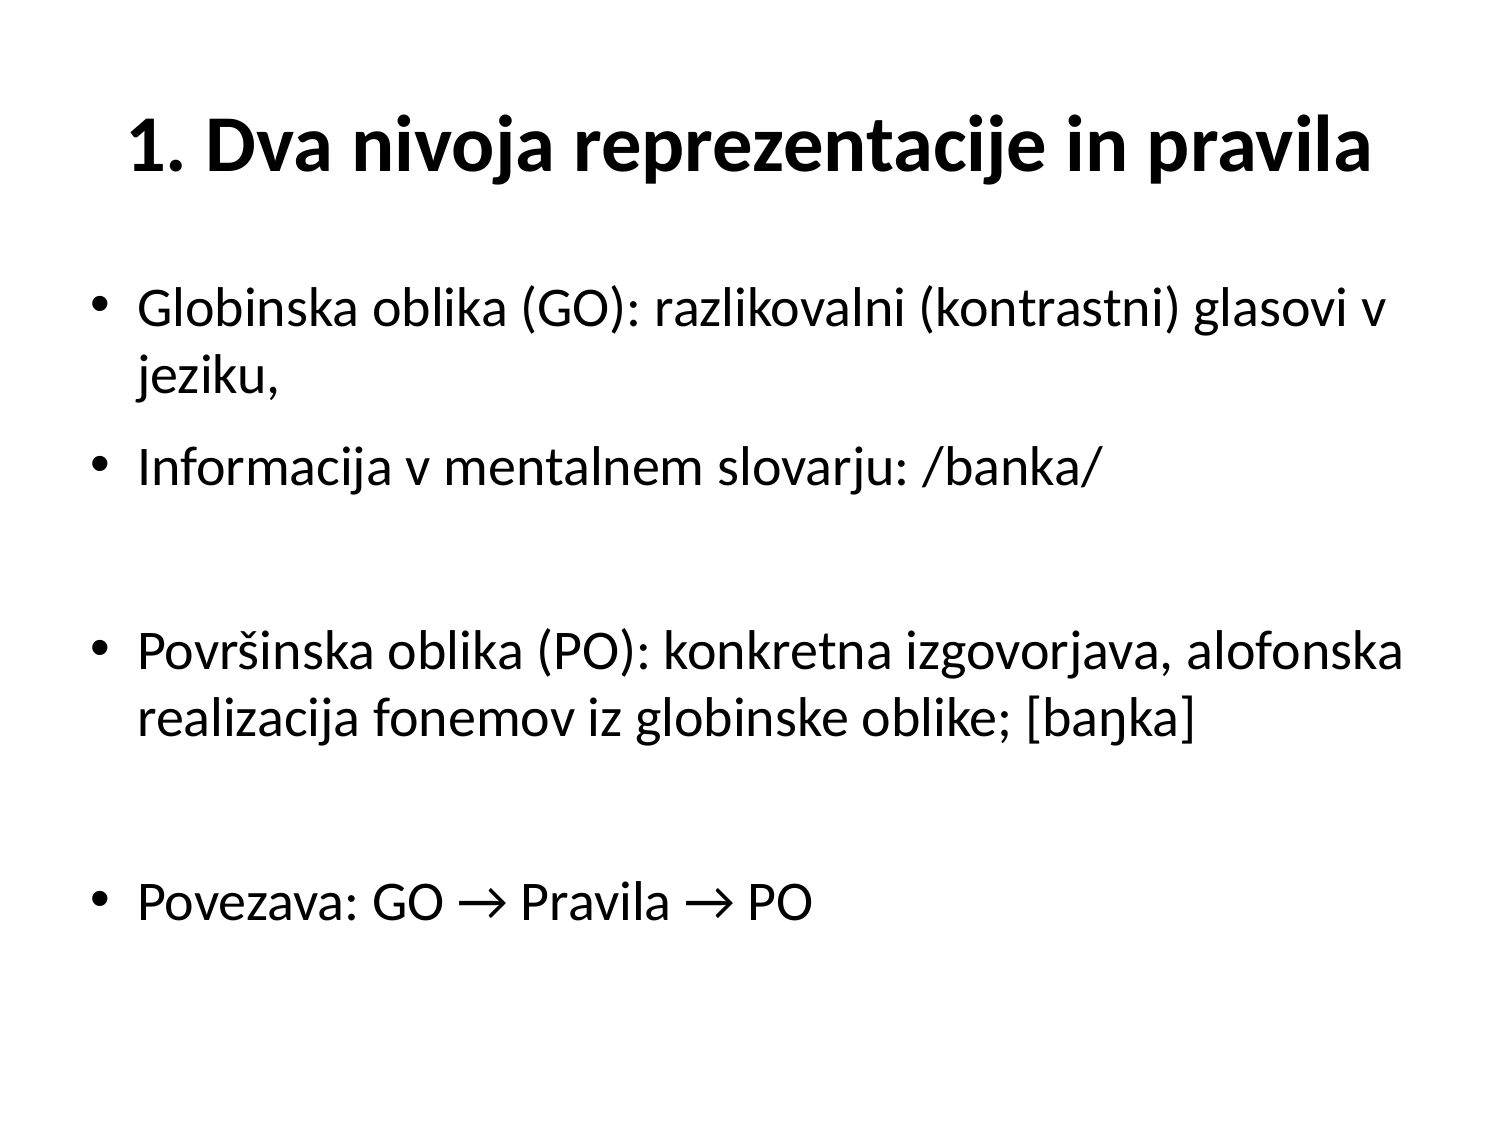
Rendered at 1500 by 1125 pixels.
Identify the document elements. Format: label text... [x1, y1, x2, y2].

list Globinska oblika (GO): razlikovalni (kontrastni) glasovi v jeziku, Informacija v mentalnem slovarju: /banka/ Površinska oblika (PO): konkretna izgovorjava, alofonska realizacija fonemov iz globinske oblike; [baŋka] Povezava: GO → Pravila → PO [75, 262, 1425, 1005]
title 1. Dva nivoja reprezentacije in pravila [75, 45, 1425, 233]
